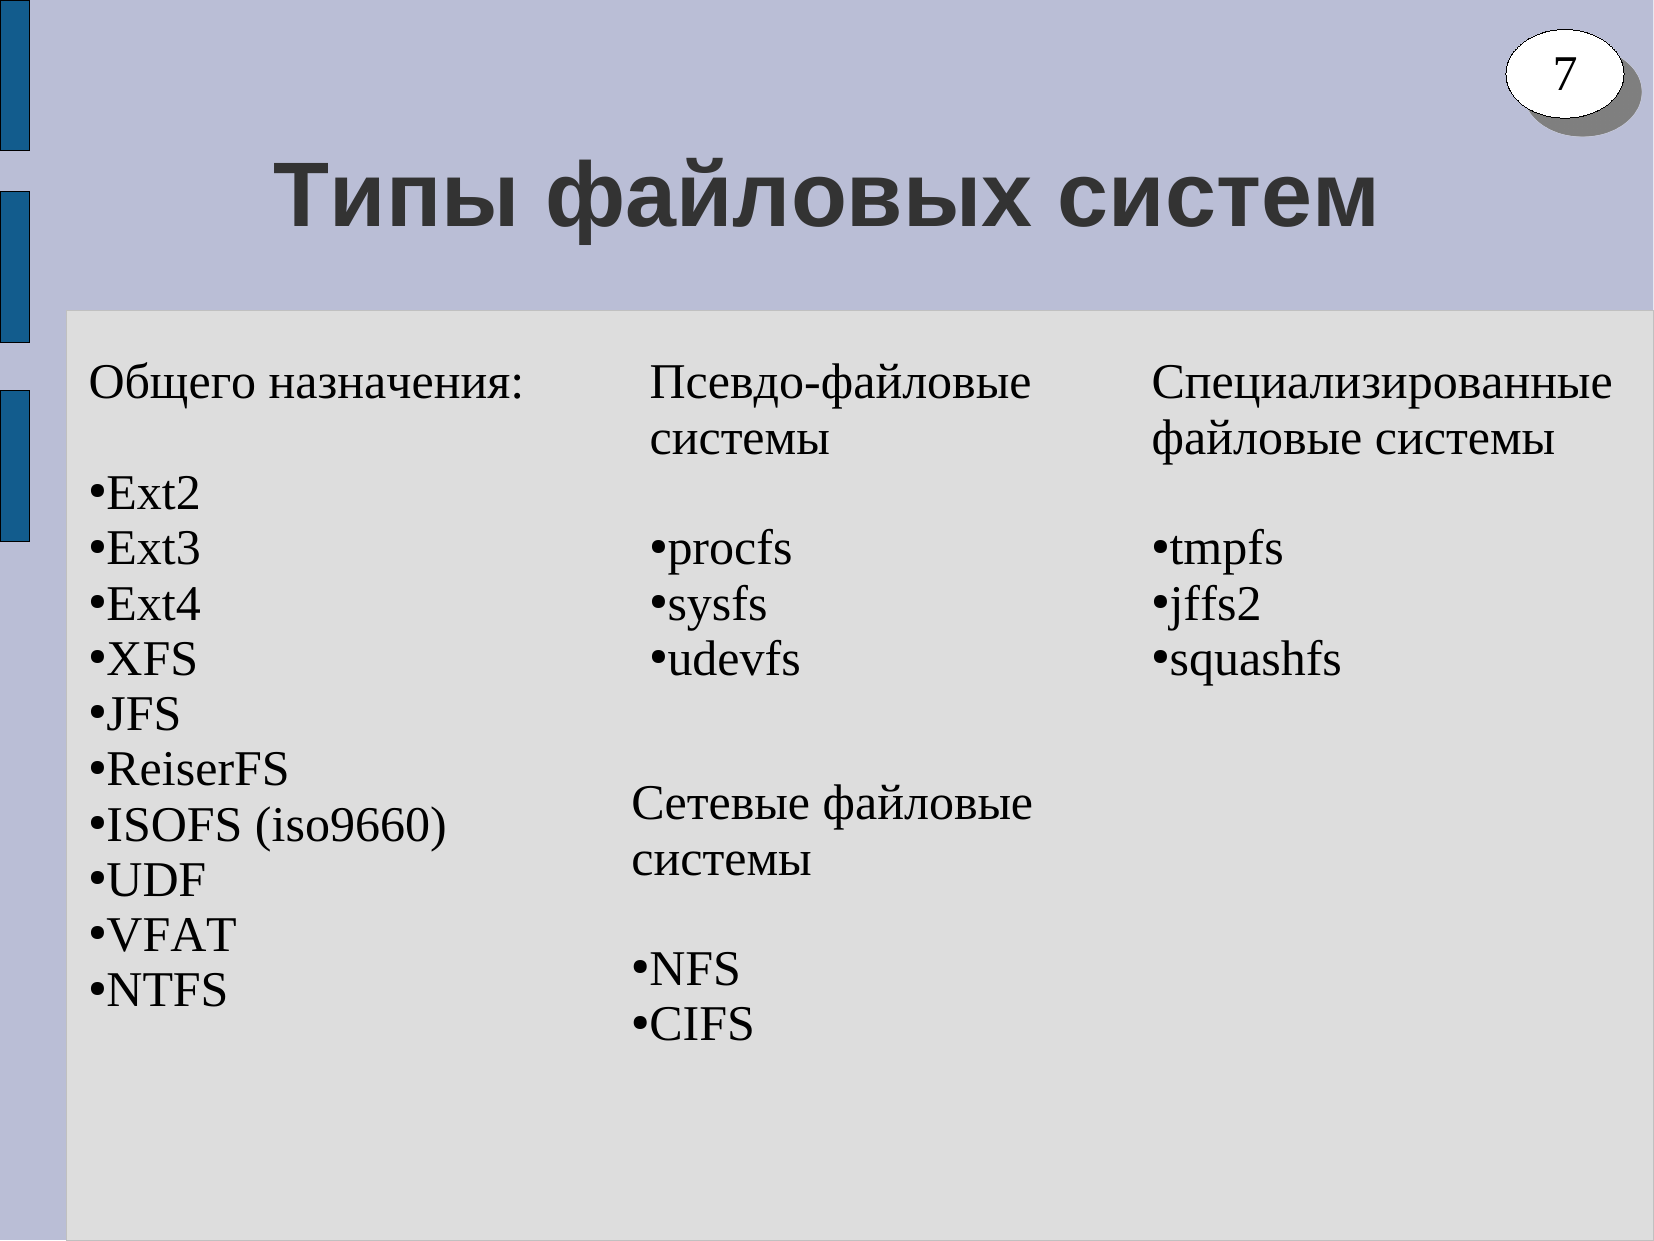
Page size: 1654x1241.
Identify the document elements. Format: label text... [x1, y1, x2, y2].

text_box Специализированные файловые системы tmpfs jffs2 squashfs [1151, 354, 1613, 687]
text_box Псевдо-файловые системы procfs sysfs udevfs [649, 354, 1032, 687]
text_box 7 [1505, 29, 1625, 119]
text_box Общего назначения: Ext2 Ext3 Ext4 XFS JFS ReiserFS ISOFS (iso9660) UDF VFAT NTFS [88, 354, 525, 1018]
title Типы файловых систем [121, 91, 1534, 299]
text_box Сетевые файловые системы NFS CIFS [631, 775, 1034, 1052]
